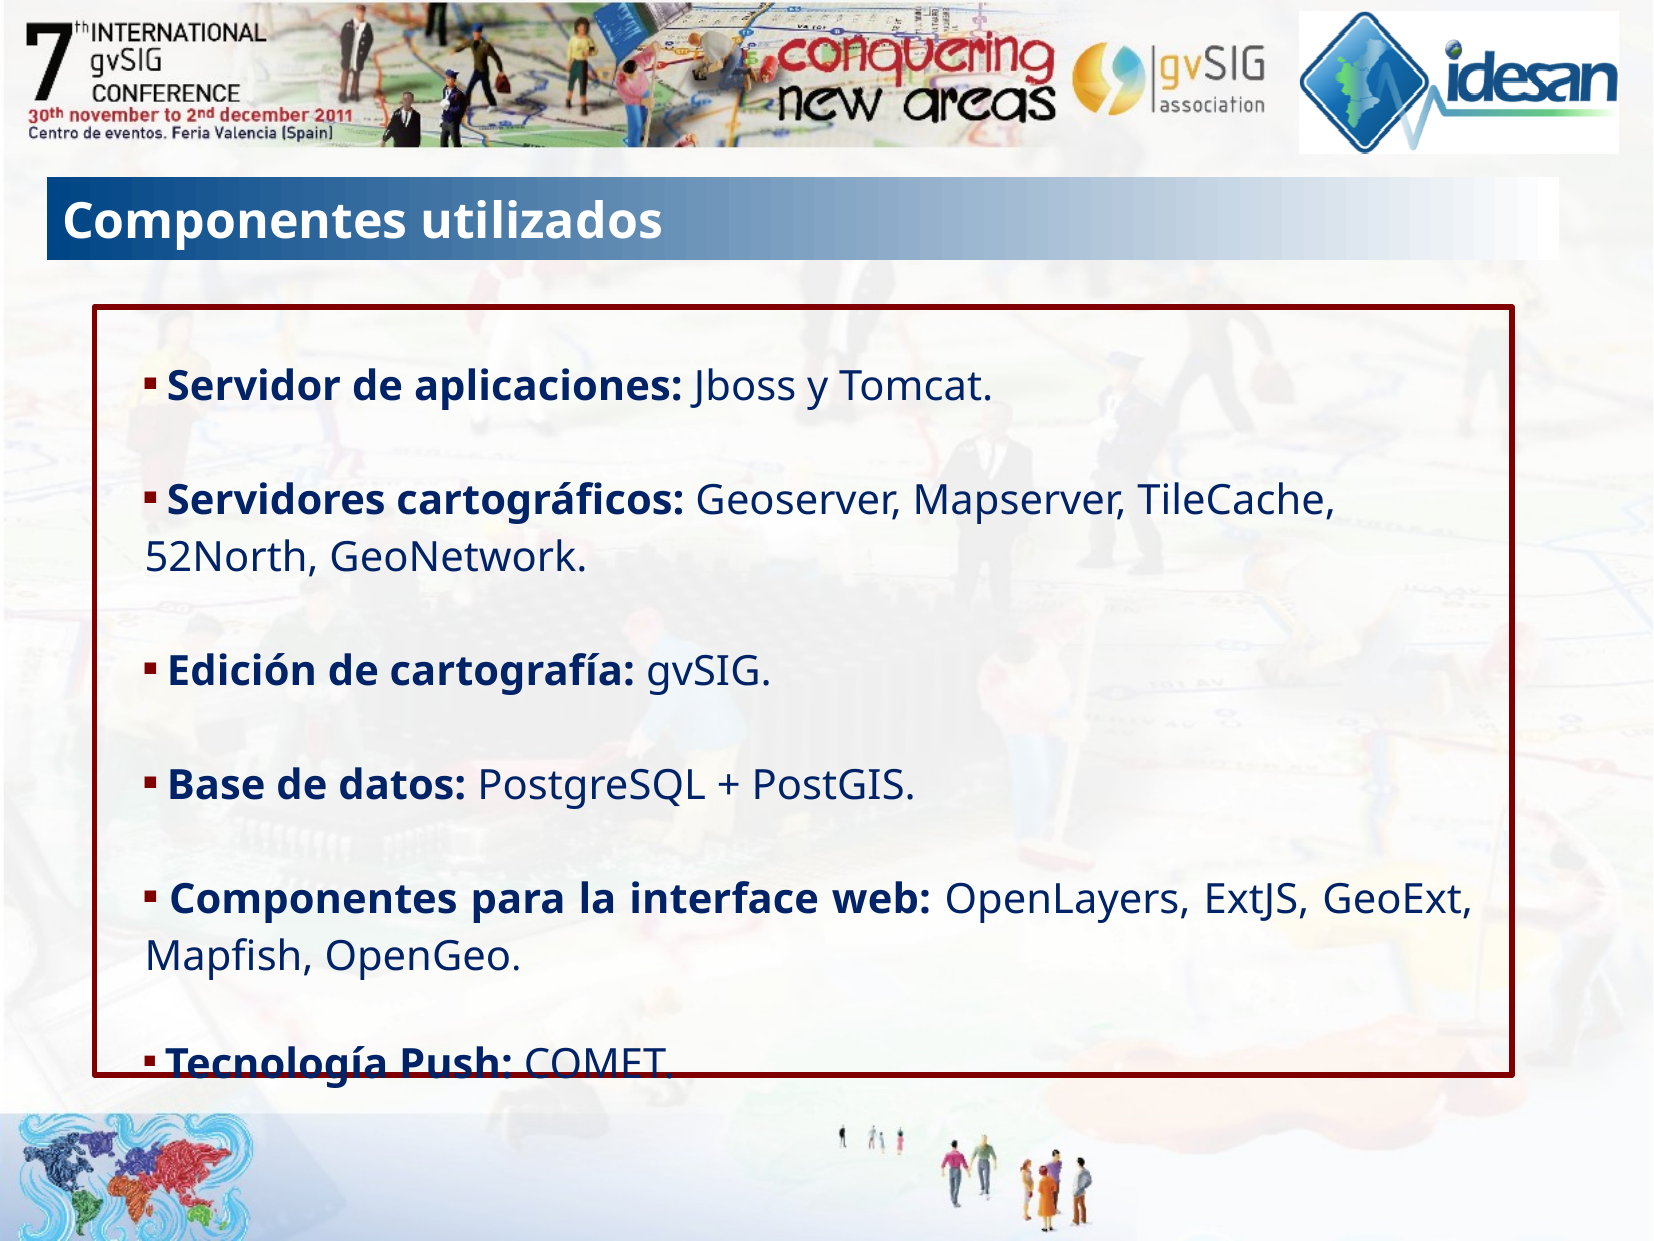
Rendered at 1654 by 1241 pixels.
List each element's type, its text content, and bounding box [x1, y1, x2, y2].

text_box Componentes utilizados [47, 177, 1560, 251]
picture [0, 0, 1654, 1241]
text_box Servidor de aplicaciones: Jboss y Tomcat. Servidores cartográficos: Geoserver, Mapserver, TileCache, 52North, GeoNetwork. Edición de cartografía: gvSIG. Base de datos: PostgreSQL + PostGIS. Componentes para la interface web: OpenLayers, ExtJS, GeoExt, Mapfish, OpenGeo. Tecnología Push: COMET. [129, 348, 1489, 989]
